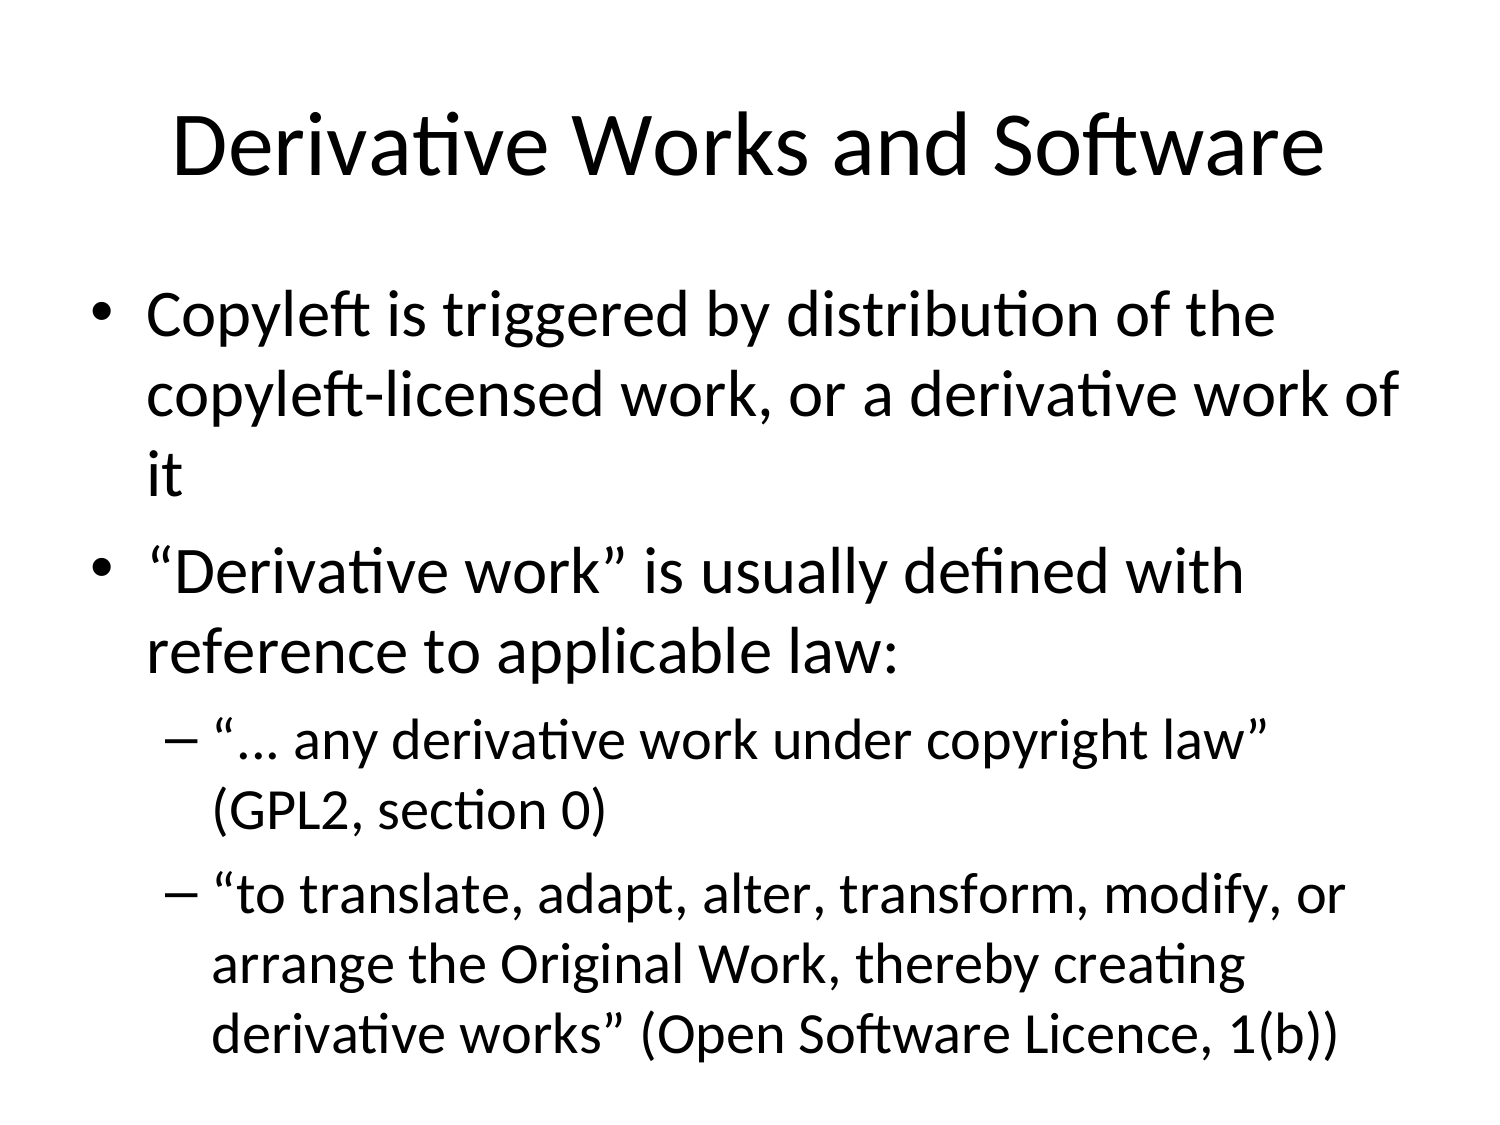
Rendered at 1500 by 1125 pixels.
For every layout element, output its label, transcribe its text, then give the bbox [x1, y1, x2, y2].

title Derivative Works and Software [75, 45, 1426, 233]
list Copyleft is triggered by distribution of the copyleft-licensed work, or a derivative work of it “Derivative work” is usually defined with reference to applicable law: “... any derivative work under copyright law” (GPL2, section 0) “to translate, adapt, alter, transform, modify, or arrange the Original Work, thereby creating derivative works” (Open Software Licence, 1(b)) [75, 262, 1426, 1073]
